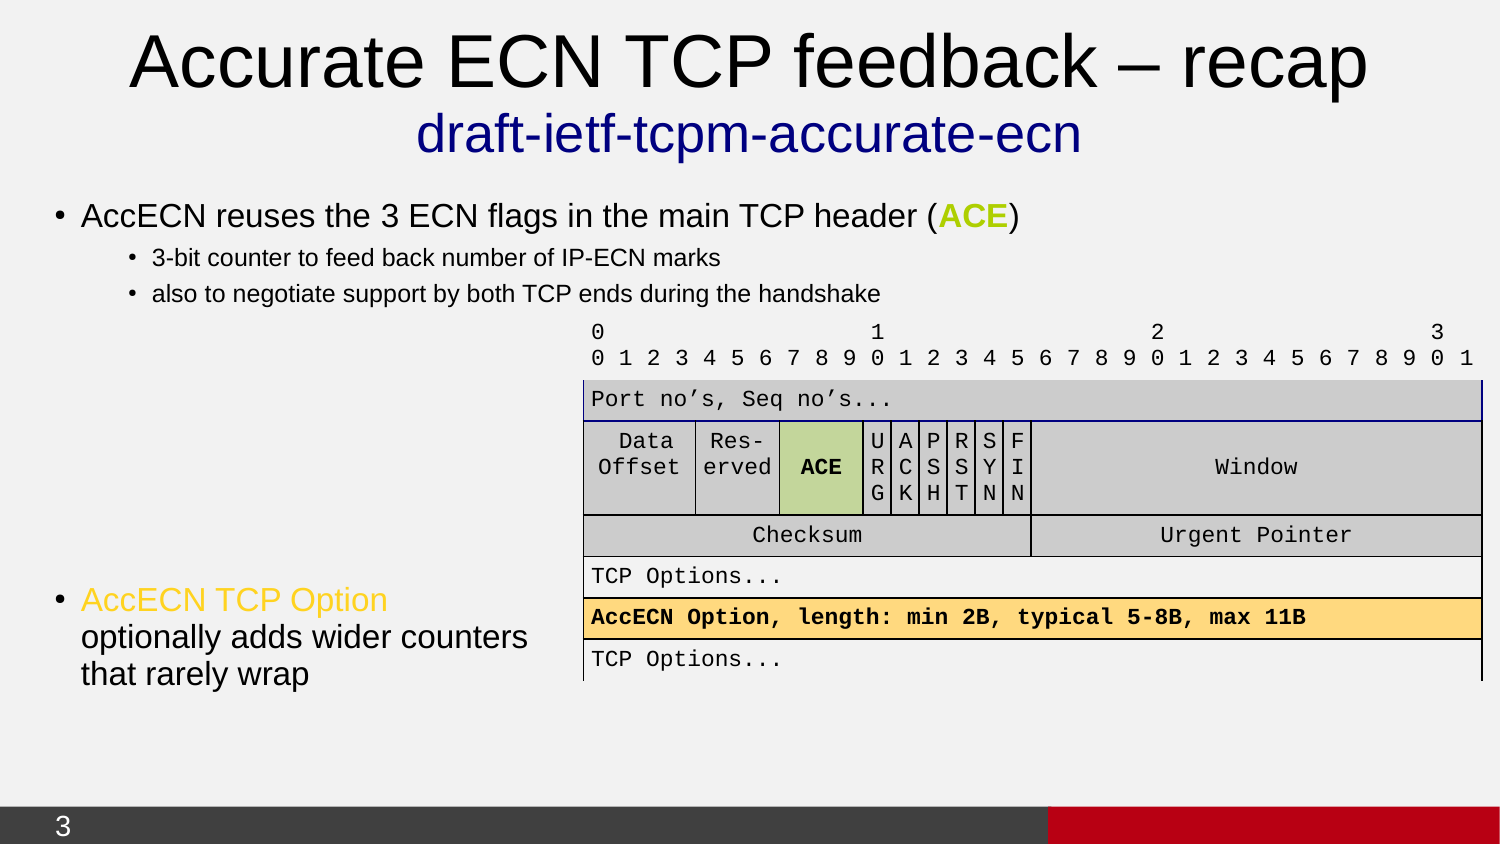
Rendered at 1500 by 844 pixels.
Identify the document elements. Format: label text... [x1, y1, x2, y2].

table_header 00 [583, 312, 611, 380]
table_header 9 [1395, 312, 1423, 380]
table_cell URG [864, 422, 890, 514]
table_cell TCP Options... [584, 557, 1481, 597]
table_header 5 [723, 312, 751, 380]
table_header 20 [1143, 312, 1171, 380]
table_header 7 [1339, 312, 1367, 380]
table_header 7 [779, 312, 807, 380]
table_header 6 [751, 312, 779, 380]
table_cell Data Offset [584, 422, 695, 514]
table_cell Window [1032, 422, 1481, 514]
table_cell Urgent Pointer [1032, 516, 1481, 556]
table_header 1 [891, 312, 919, 380]
table_header 3 [1227, 312, 1255, 380]
table_header 6 [1031, 312, 1059, 380]
table_cell Checksum [584, 516, 1030, 556]
table_header 6 [1311, 312, 1339, 380]
table_cell ACK [892, 422, 918, 514]
table_header 2 [1199, 312, 1227, 380]
table_cell AccECN Option, length: min 2B, typical 5-8B, max 11B [584, 599, 1481, 638]
table_cell SYN [976, 422, 1002, 514]
list AccECN reuses the 3 ECN flags in the main TCP header (ACE) 3-bit counter to feed back number of IP-ECN marks also to negotiate support by both TCP ends during the handshake AccECN TCP Option optionally adds wider counters that rarely wrap [45, 197, 1396, 697]
table_header 4 [695, 312, 723, 380]
table_header 8 [1367, 312, 1395, 380]
table_header 3 [667, 312, 695, 380]
table_cell FIN [1004, 422, 1030, 514]
table_header 1 [1171, 312, 1199, 380]
table_header 9 [835, 312, 863, 380]
table_cell Port no’s, Seq no’s... [584, 380, 1481, 420]
table_header 1 [1451, 312, 1482, 380]
table_cell ACE [780, 422, 862, 514]
table_header 10 [863, 312, 891, 380]
table_header 4 [975, 312, 1003, 380]
table_cell TCP Options... [584, 640, 1481, 681]
title Accurate ECN TCP feedback – recap draft-ietf-tcpm-accurate-ecn [75, 15, 1425, 169]
table_header 8 [807, 312, 835, 380]
table_header 2 [639, 312, 667, 380]
table_cell Res-erved [696, 422, 779, 514]
table_header 1 [611, 312, 639, 380]
table_header 9 [1115, 312, 1143, 380]
table_header 7 [1059, 312, 1087, 380]
table_cell RST [948, 422, 974, 514]
table_cell PSH [920, 422, 946, 514]
table_header 5 [1003, 312, 1031, 380]
table_header 30 [1423, 312, 1451, 380]
table_header 2 [919, 312, 947, 380]
table_header 5 [1283, 312, 1311, 380]
table_header 4 [1255, 312, 1283, 380]
table_header 8 [1087, 312, 1115, 380]
table_header 3 [947, 312, 975, 380]
